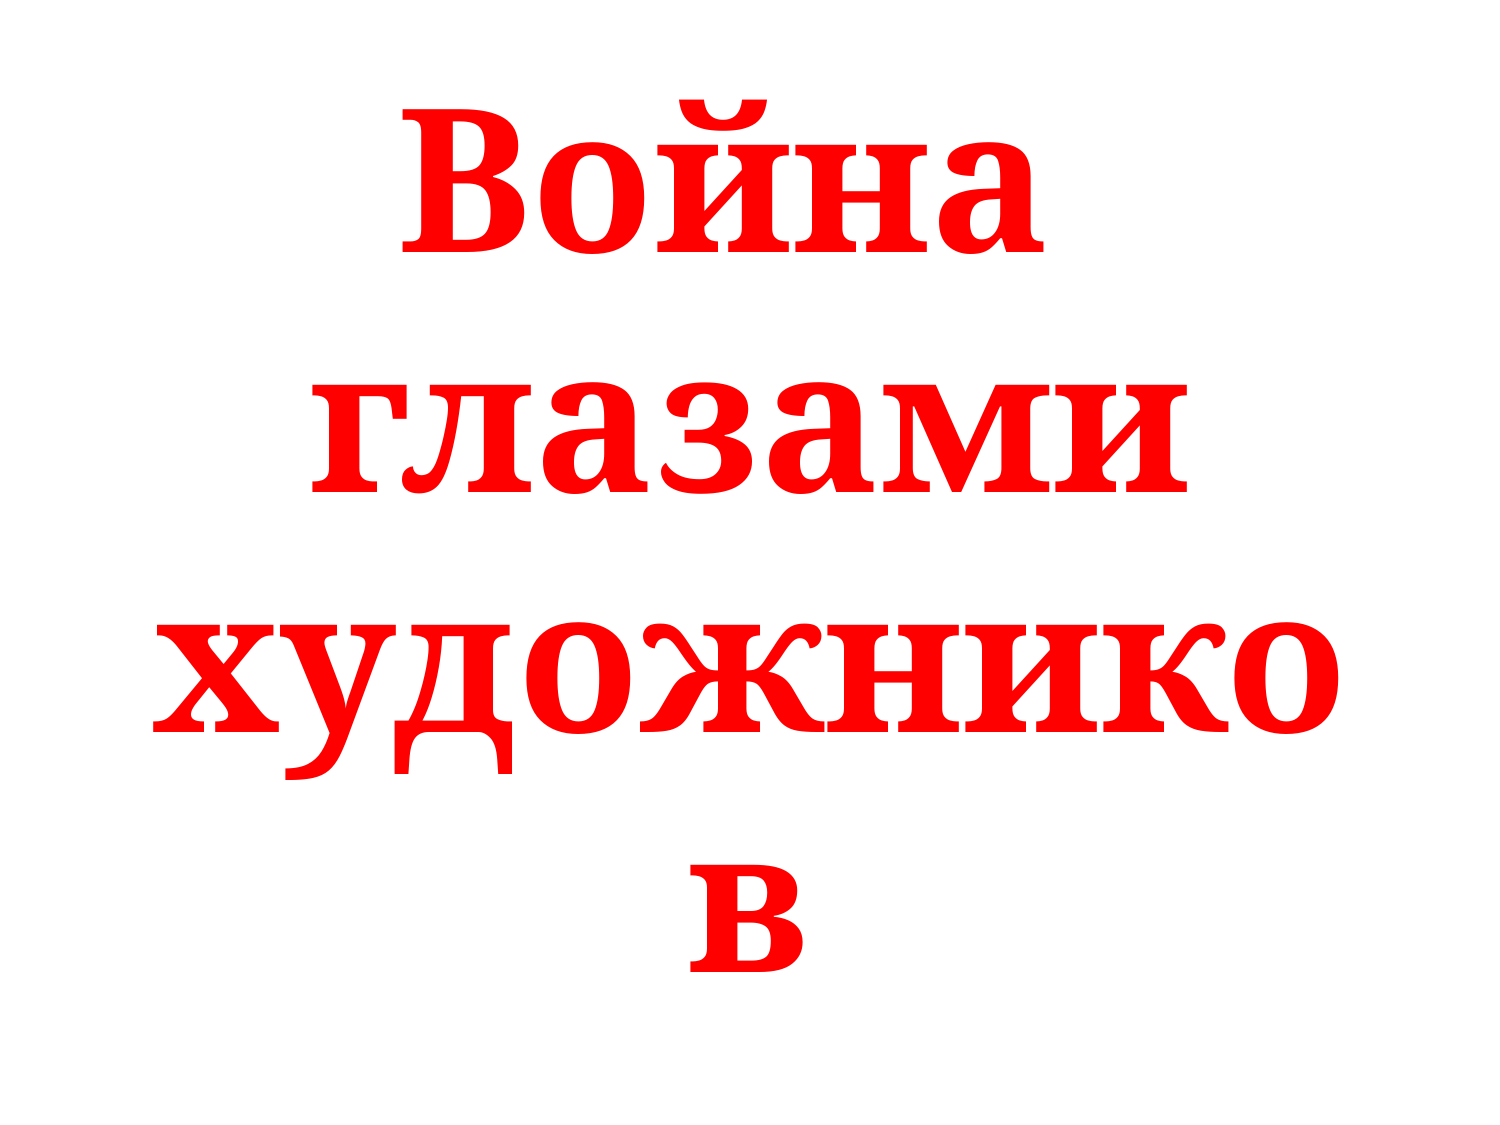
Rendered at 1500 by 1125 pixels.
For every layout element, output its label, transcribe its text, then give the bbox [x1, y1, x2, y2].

title Война глазами художников [75, 45, 1425, 953]
